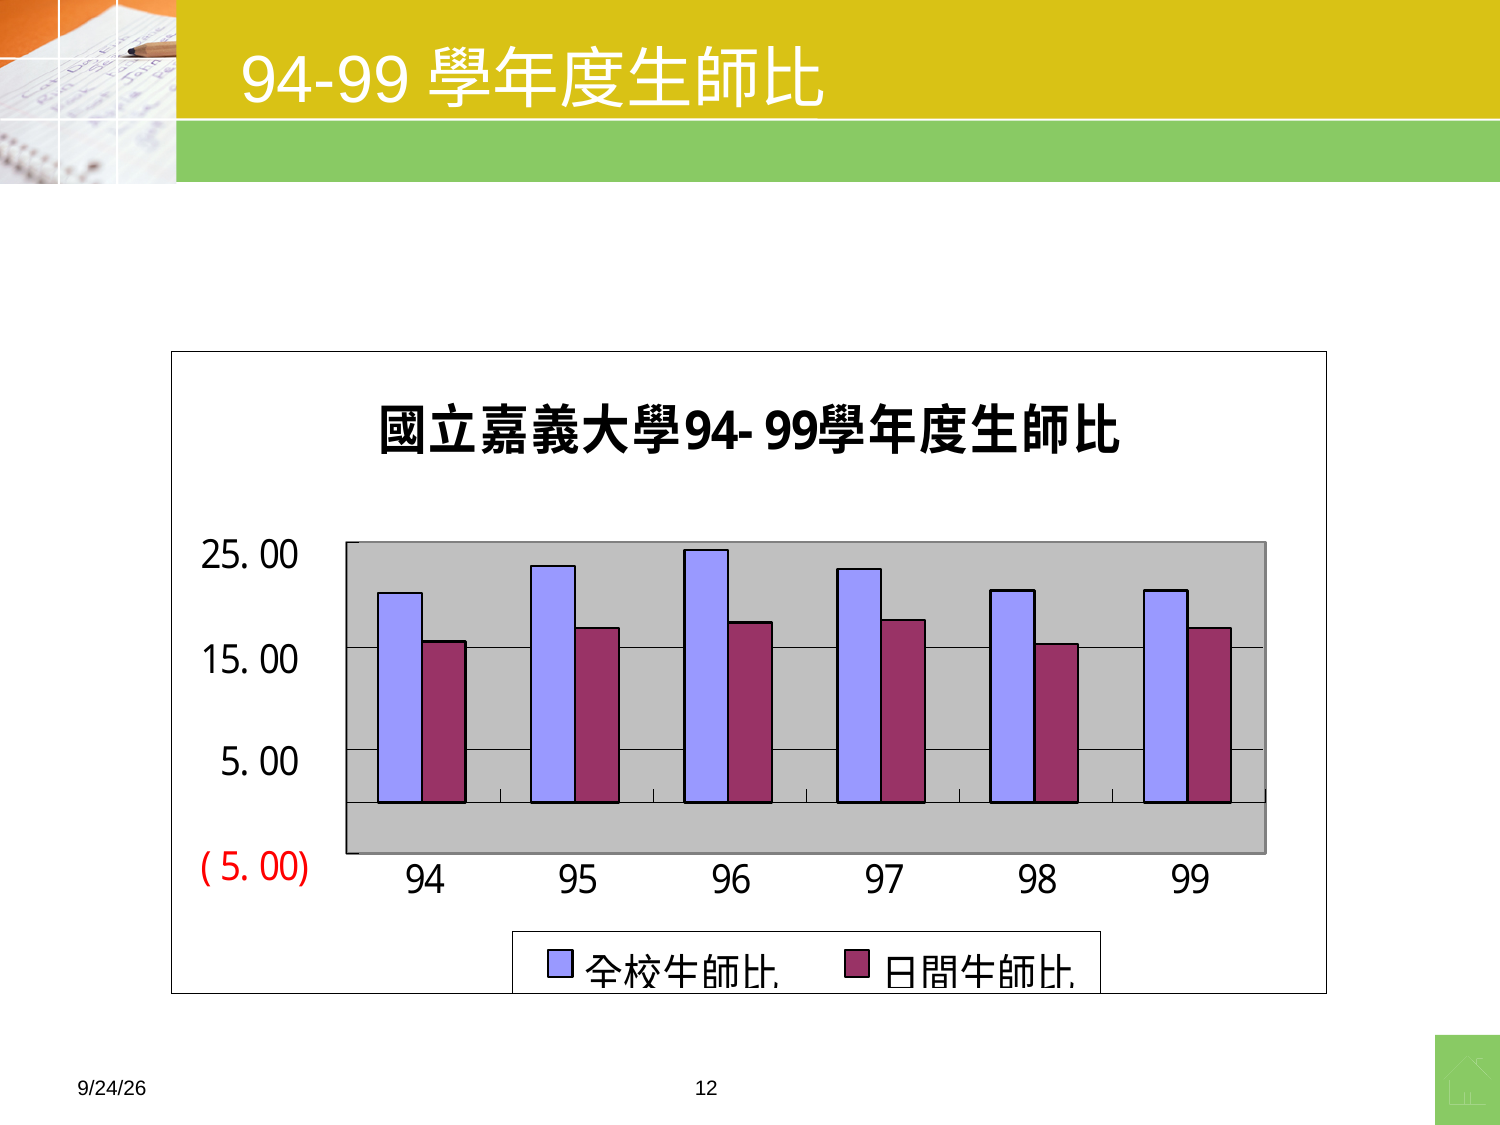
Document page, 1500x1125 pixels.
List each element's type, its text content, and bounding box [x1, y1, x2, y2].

text_box [1435, 1034, 1500, 1125]
text_box [637, 1067, 775, 1111]
chart [159, 338, 1341, 1007]
title 94-99學年度生師比 [225, 28, 1388, 109]
text_box [62, 1067, 376, 1111]
